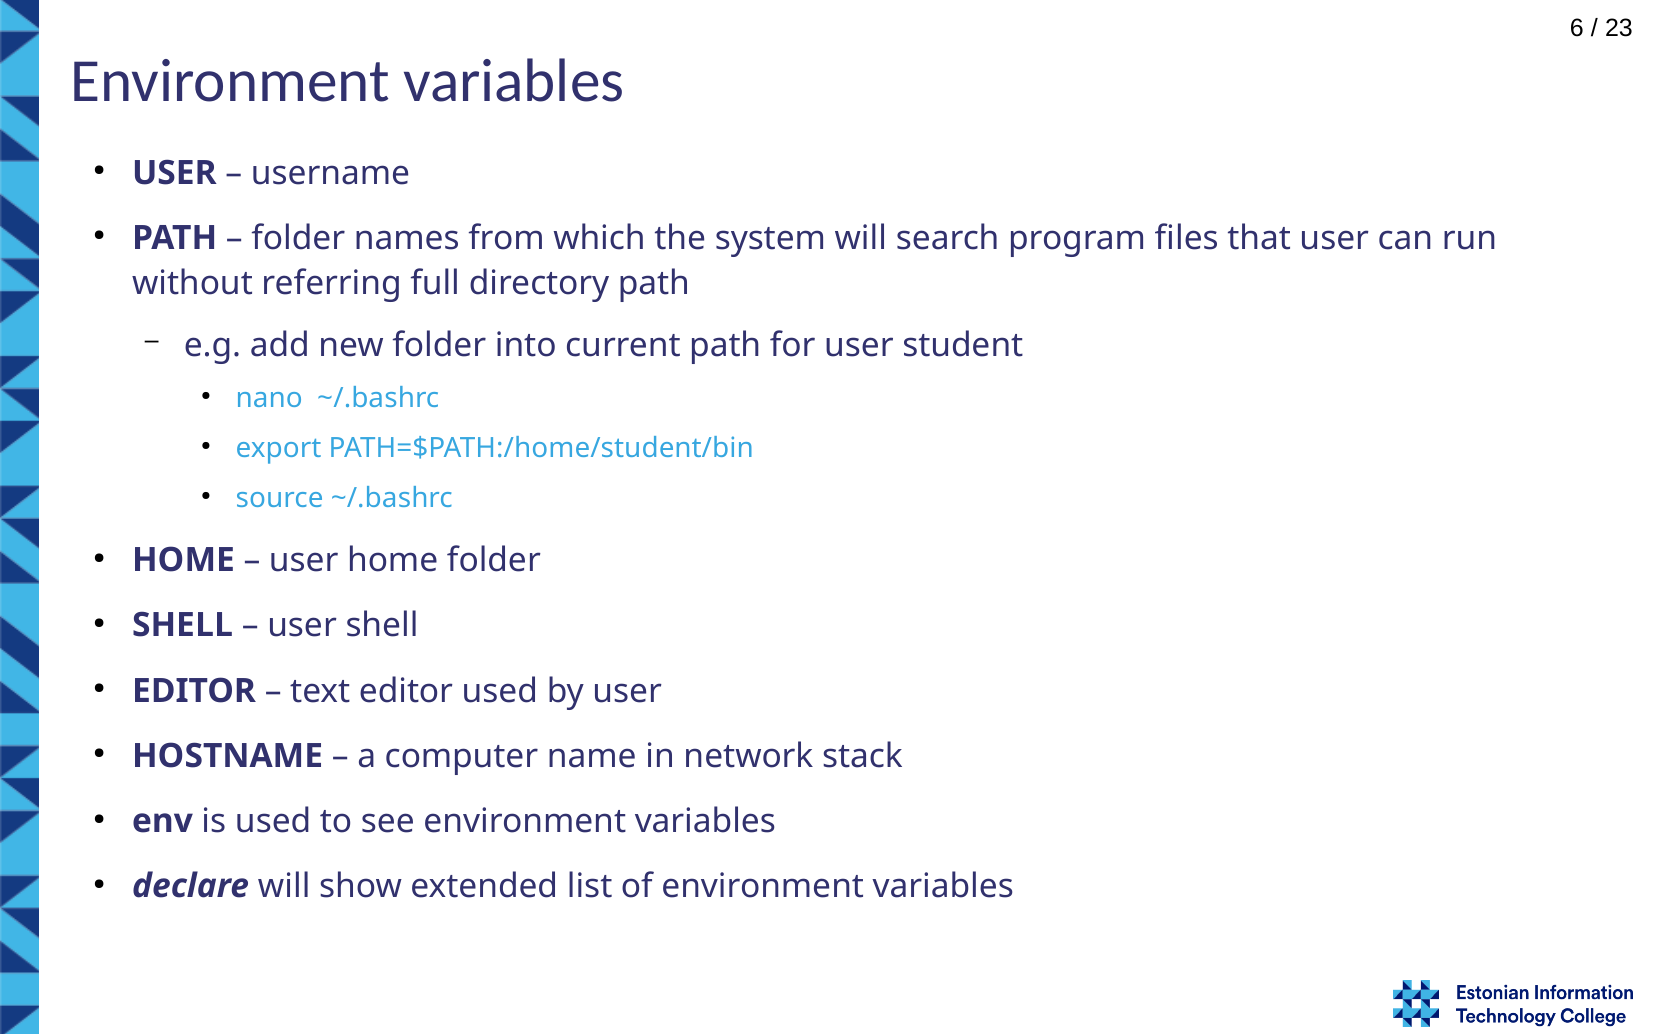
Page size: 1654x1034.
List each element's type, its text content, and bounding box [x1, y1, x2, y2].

list USER – username PATH – folder names from which the system will search program files that user can run without referring full directory path e.g. add new folder into current path for user student nano ~/.bashrc export PATH=$PATH:/home/student/bin source ~/.bashrc HOME – user home folder SHELL – user shell EDITOR – text editor used by user HOSTNAME – a computer name in network stack env is used to see environment variables declare will show extended list of environment variables [80, 148, 1536, 916]
picture [1393, 980, 1633, 1027]
title Environment variables [70, 41, 1630, 130]
